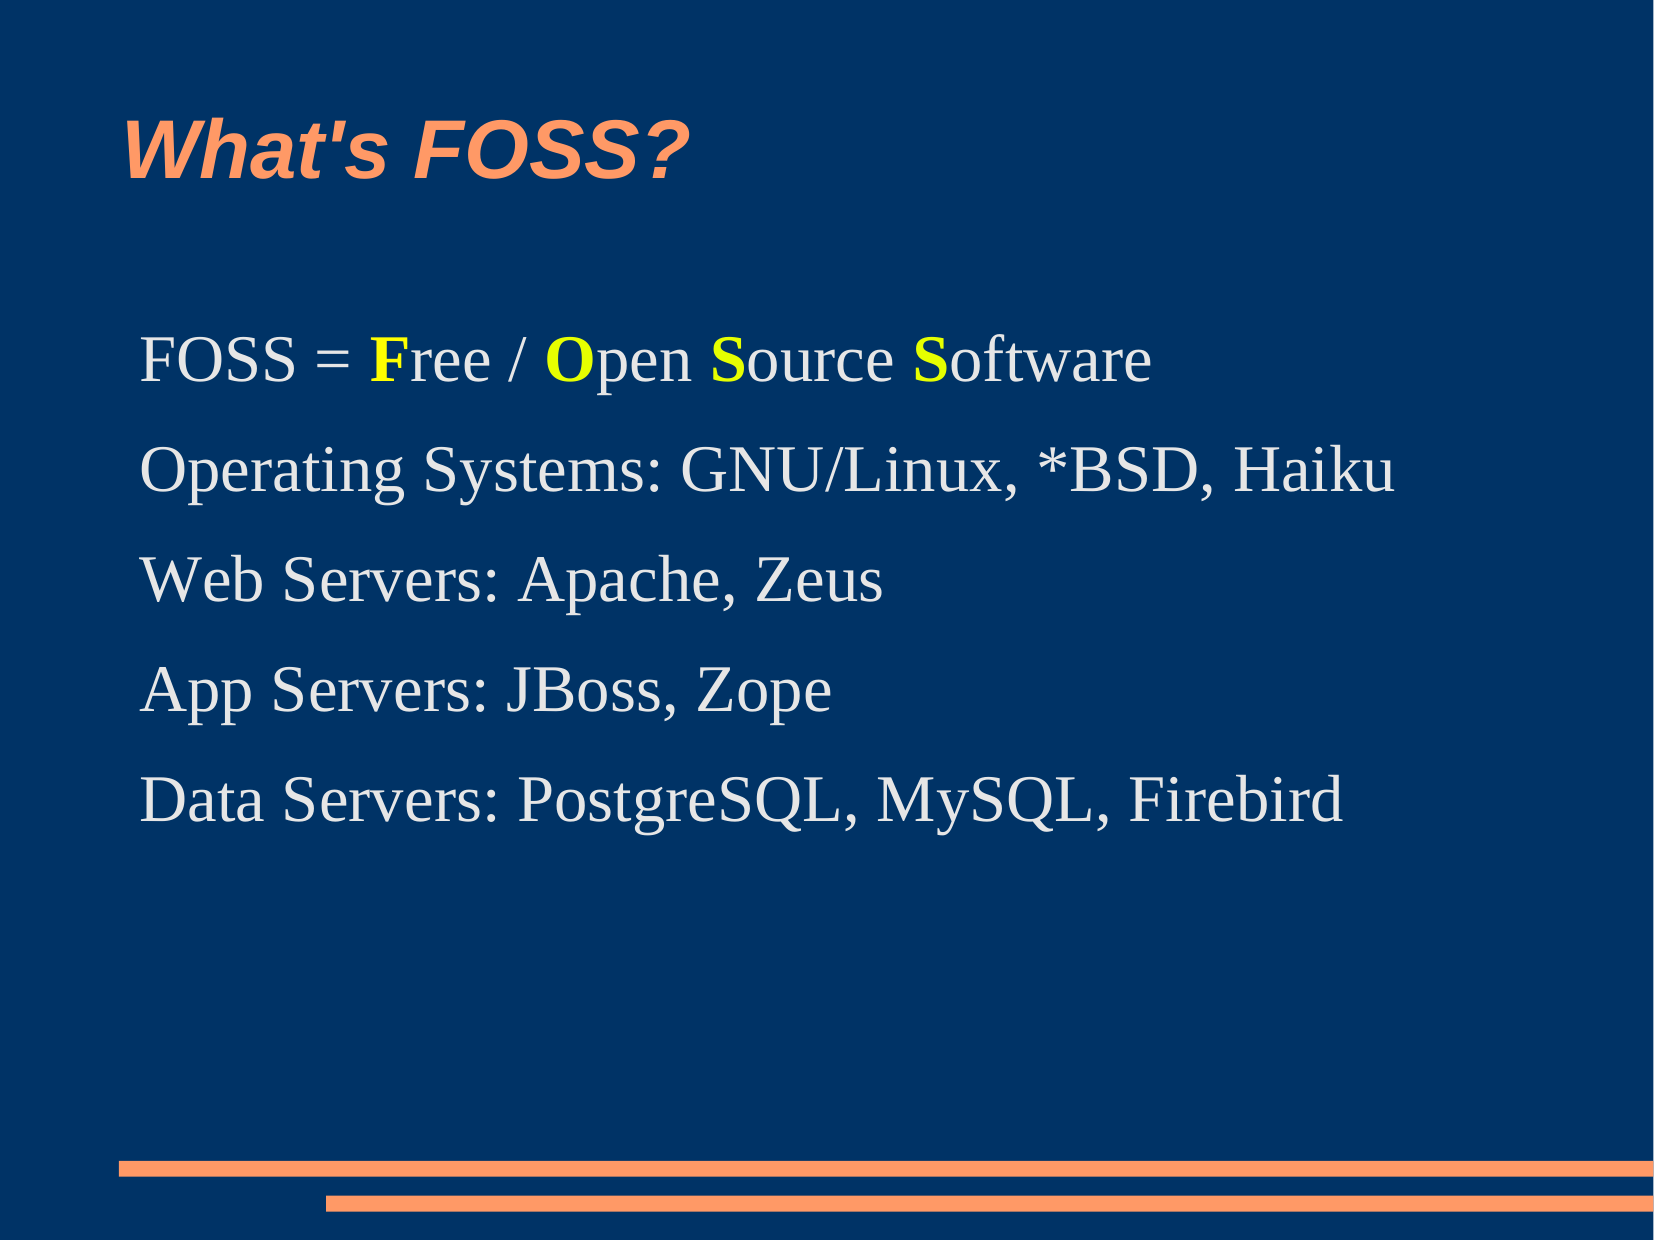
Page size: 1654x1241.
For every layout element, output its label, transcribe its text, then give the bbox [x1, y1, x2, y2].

title What's FOSS? [121, 46, 1534, 254]
list FOSS = Free / Open Source Software Operating Systems: GNU/Linux, *BSD, Haiku Web Servers: Apache, Zeus App Servers: JBoss, Zope Data Servers: PostgreSQL, MySQL, Firebird [121, 322, 1561, 1132]
